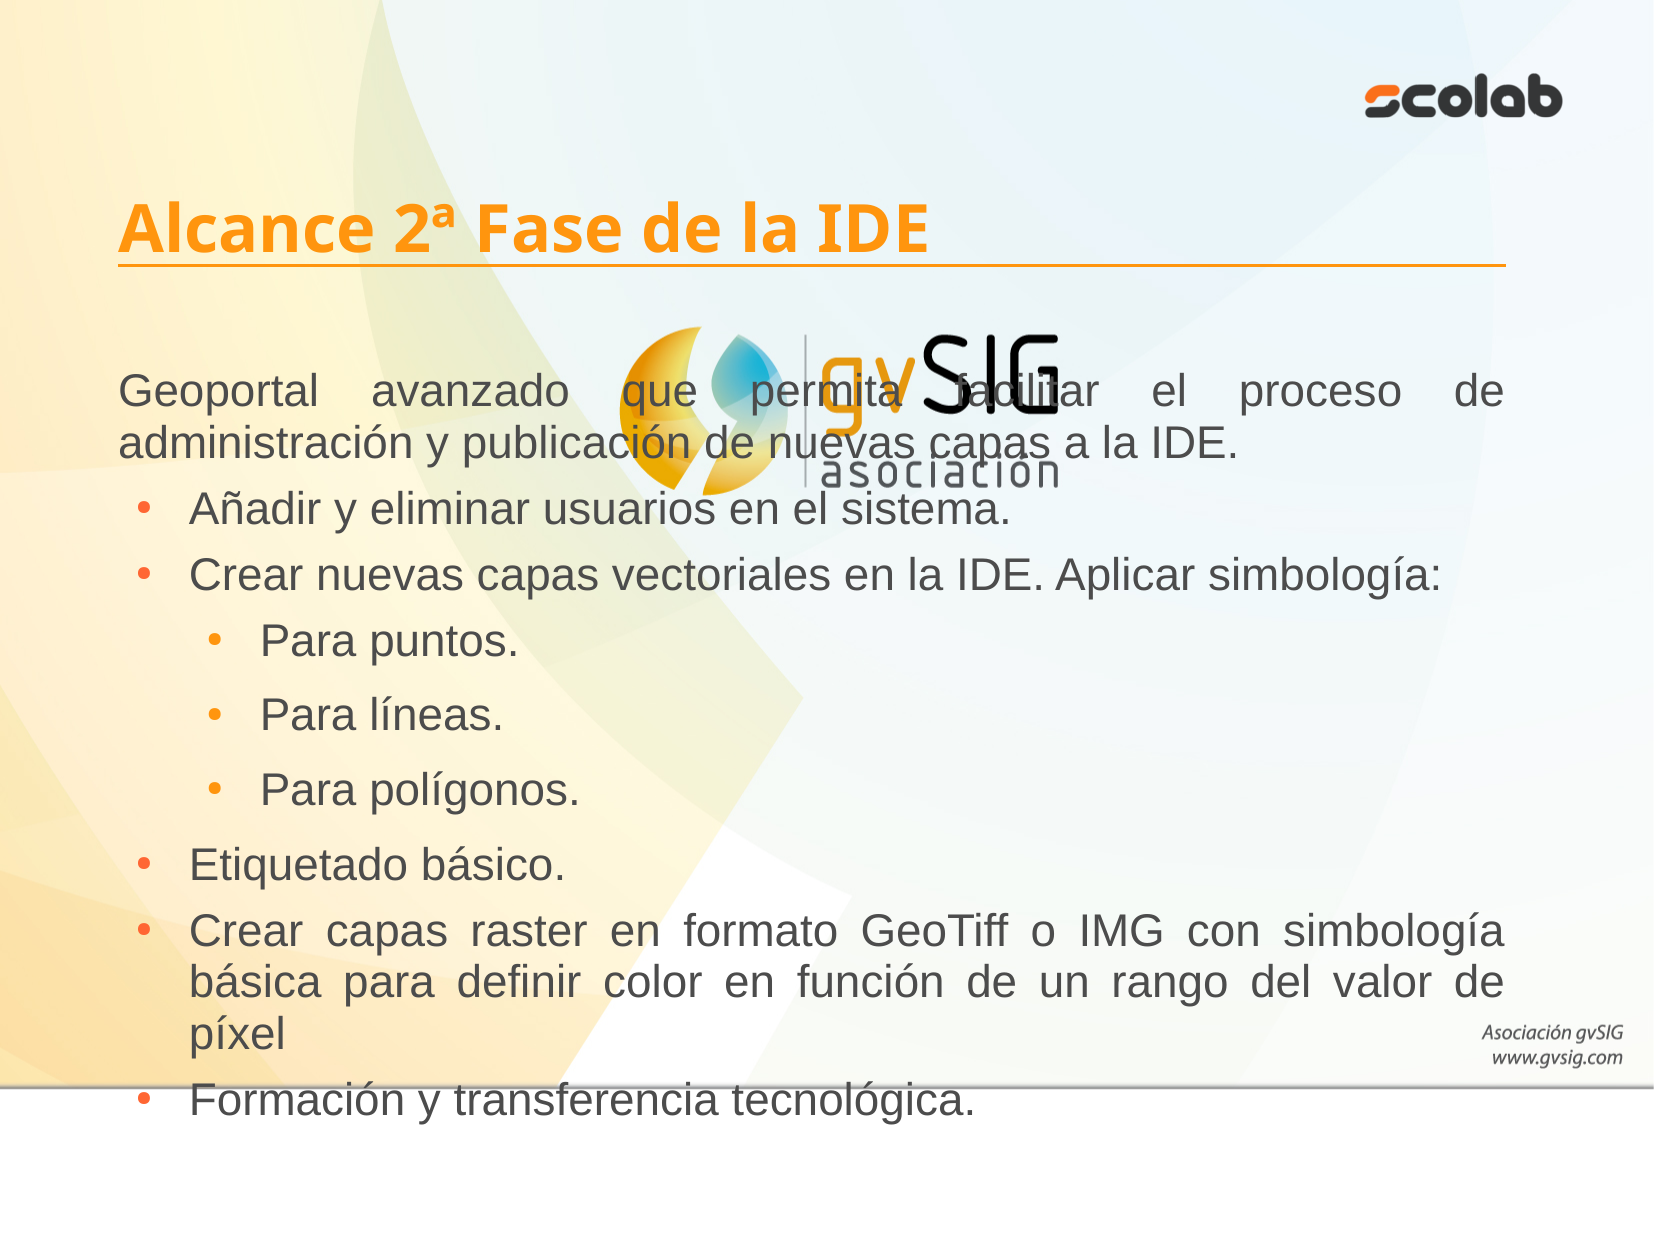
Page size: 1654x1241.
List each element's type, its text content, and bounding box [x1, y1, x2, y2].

title Alcance 2ª Fase de la IDE [118, 177, 1607, 276]
list Geoportal avanzado que permita facilitar el proceso de administración y publicación de nuevas capas a la IDE. Añadir y eliminar usuarios en el sistema. Crear nuevas capas vectoriales en la IDE. Aplicar simbología: Para puntos. Para líneas. Para polígonos. Etiquetado básico. Crear capas raster en formato GeoTiff o IMG con simbología básica para definir color en función de un rango del valor de píxel Formación y transferencia tecnológica. [118, 299, 1506, 1125]
picture [0, 0, 1654, 1241]
